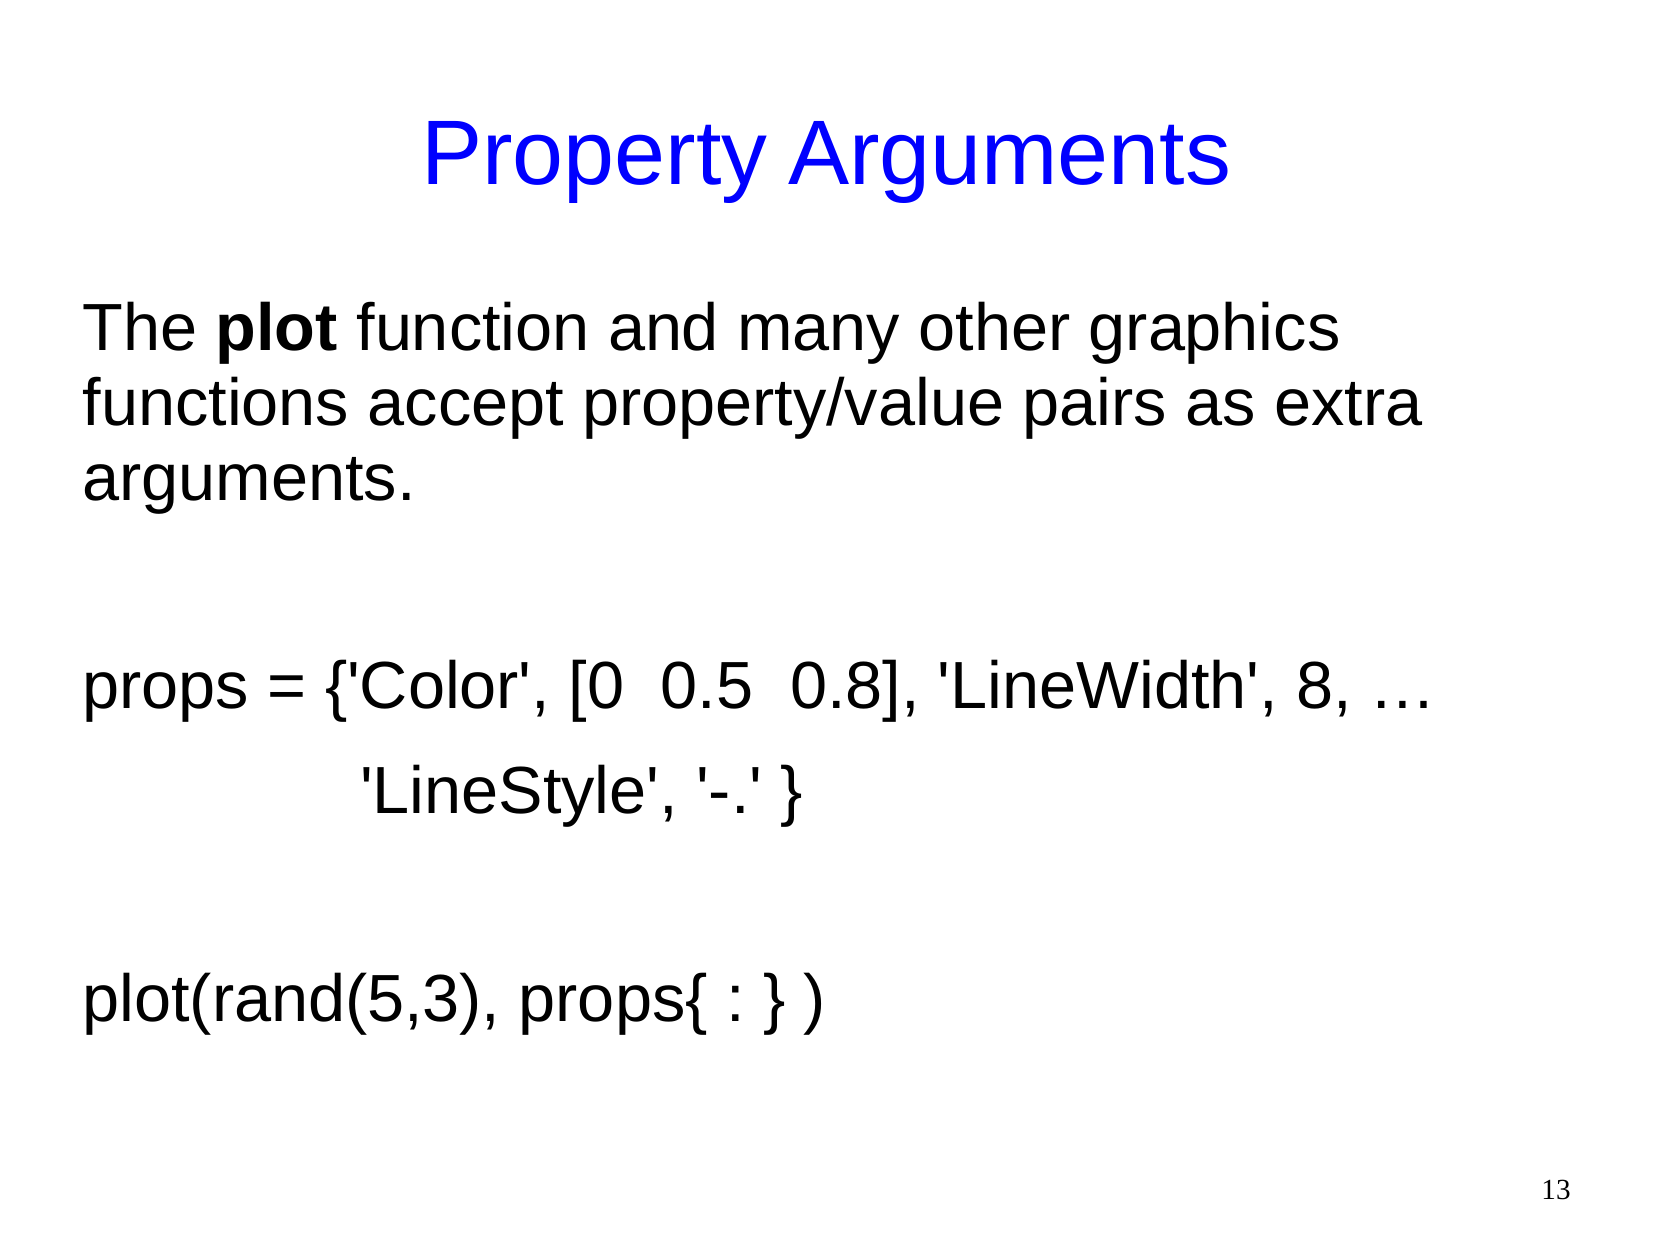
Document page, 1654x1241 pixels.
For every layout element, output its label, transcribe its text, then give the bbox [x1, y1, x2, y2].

title Property Arguments [82, 56, 1571, 250]
list The plot function and many other graphics functions accept property/value pairs as extra arguments. props = {'Color', [0 0.5 0.8], 'LineWidth', 8, … 'LineStyle', '-.' } plot(rand(5,3), props{ : } ) [82, 290, 1571, 1094]
